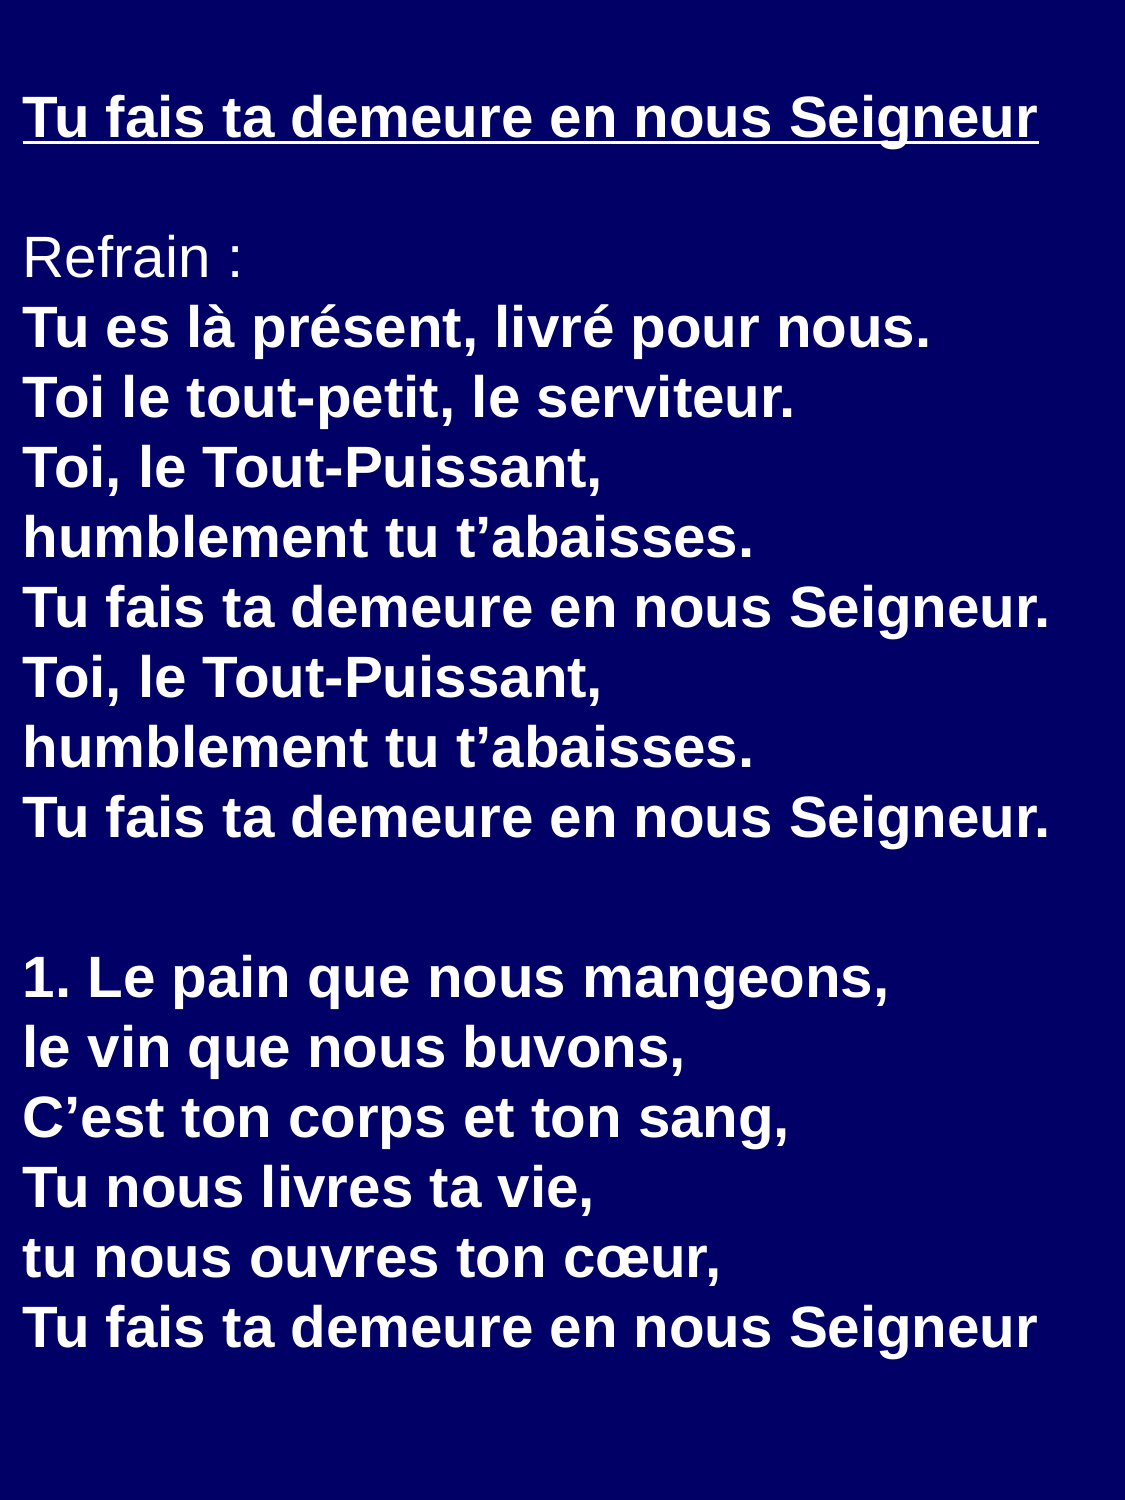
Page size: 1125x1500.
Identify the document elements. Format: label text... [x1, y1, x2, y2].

text_box Tu fais ta demeure en nous Seigneur Refrain : Tu es là présent, livré pour nous. Toi le tout-petit, le serviteur. Toi, le Tout-Puissant, humblement tu t’abaisses. Tu fais ta demeure en nous Seigneur. Toi, le Tout-Puissant, humblement tu t’abaisses. Tu fais ta demeure en nous Seigneur. 1. Le pain que nous mangeons, le vin que nous buvons, C’est ton corps et ton sang, Tu nous livres ta vie, tu nous ouvres ton cœur, Tu fais ta demeure en nous Seigneur [7, 71, 1104, 1443]
